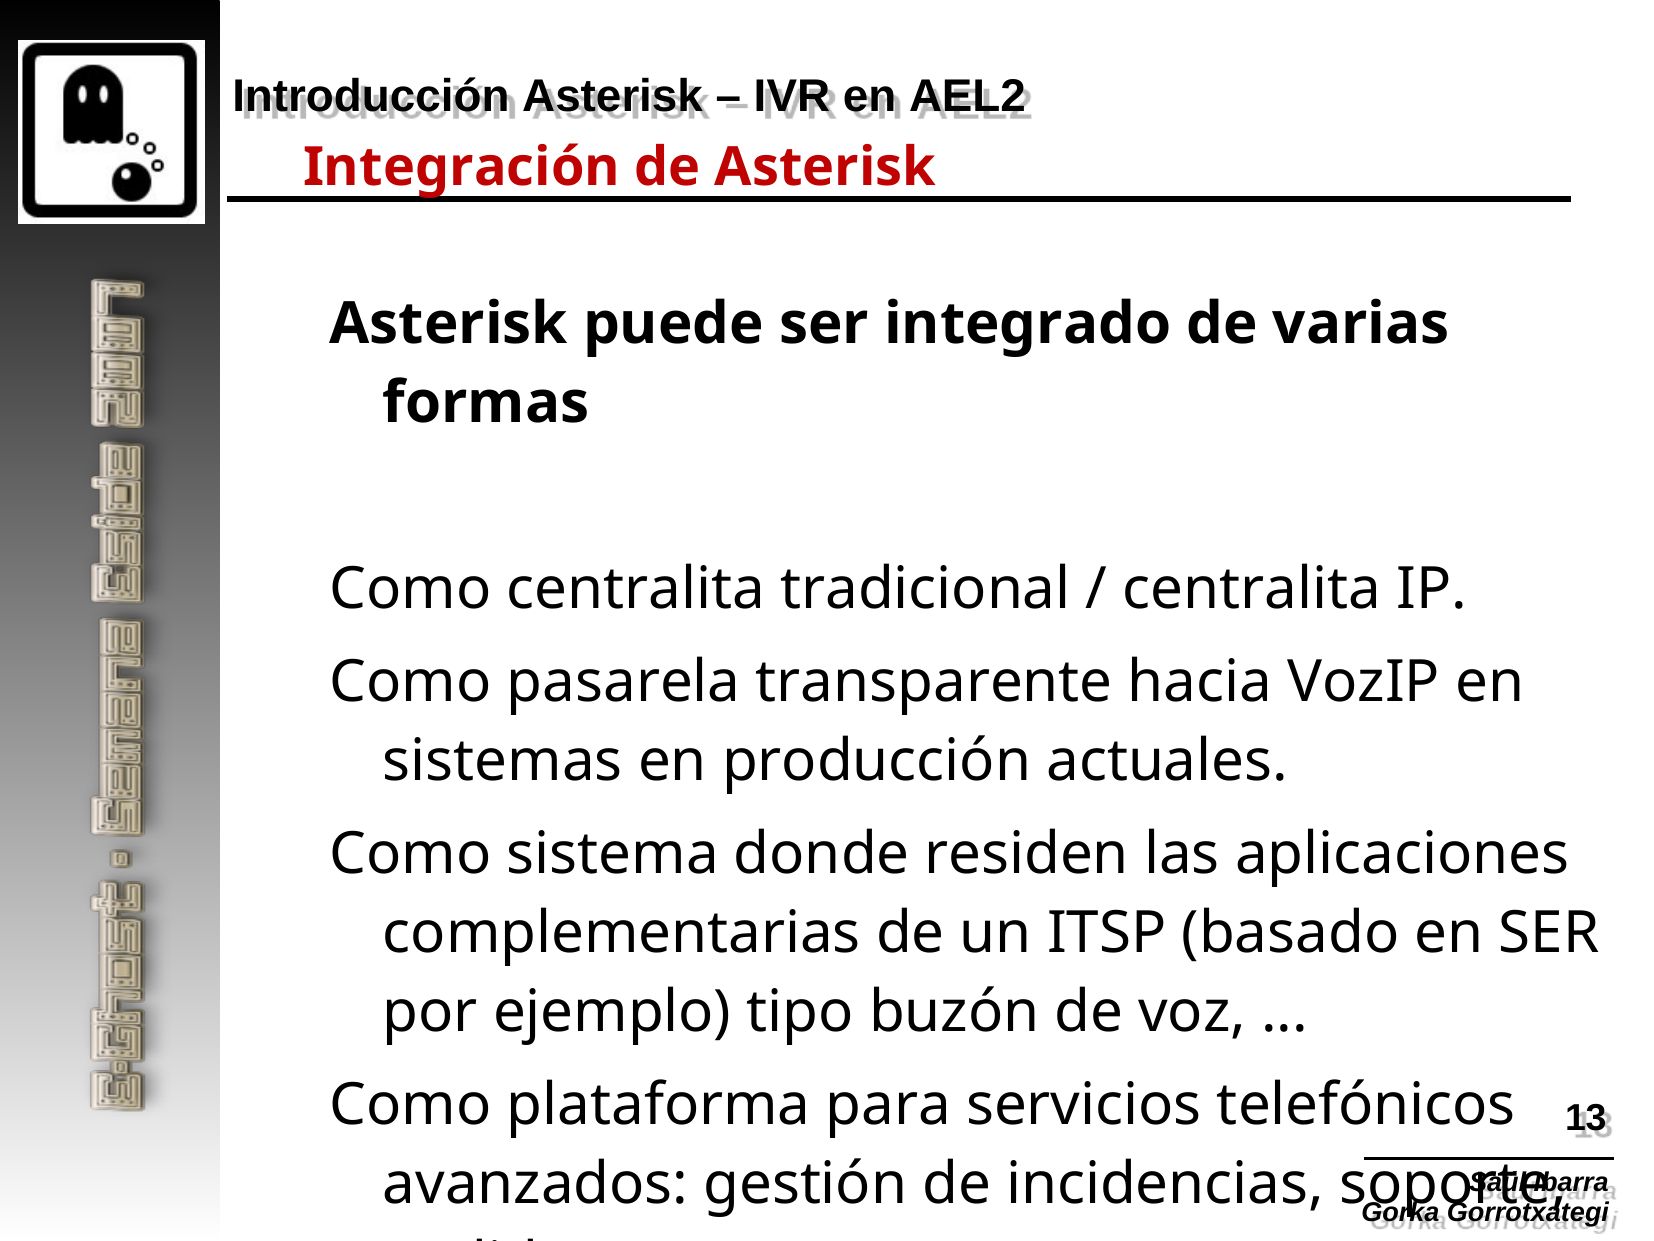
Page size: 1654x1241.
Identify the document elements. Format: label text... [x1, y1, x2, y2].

picture [18, 40, 205, 224]
picture [51, 250, 180, 1122]
list Asterisk puede ser integrado de varias formas Como centralita tradicional / centralita IP. Como pasarela transparente hacia VozIP en sistemas en producción actuales. Como sistema donde residen las aplicaciones complementarias de un ITSP (basado en SER por ejemplo) tipo buzón de voz, ... Como plataforma para servicios telefónicos avanzados: gestión de incidencias, soporte, pedidos, .... [312, 281, 1625, 1241]
title Integración de Asterisk [303, 125, 1624, 204]
